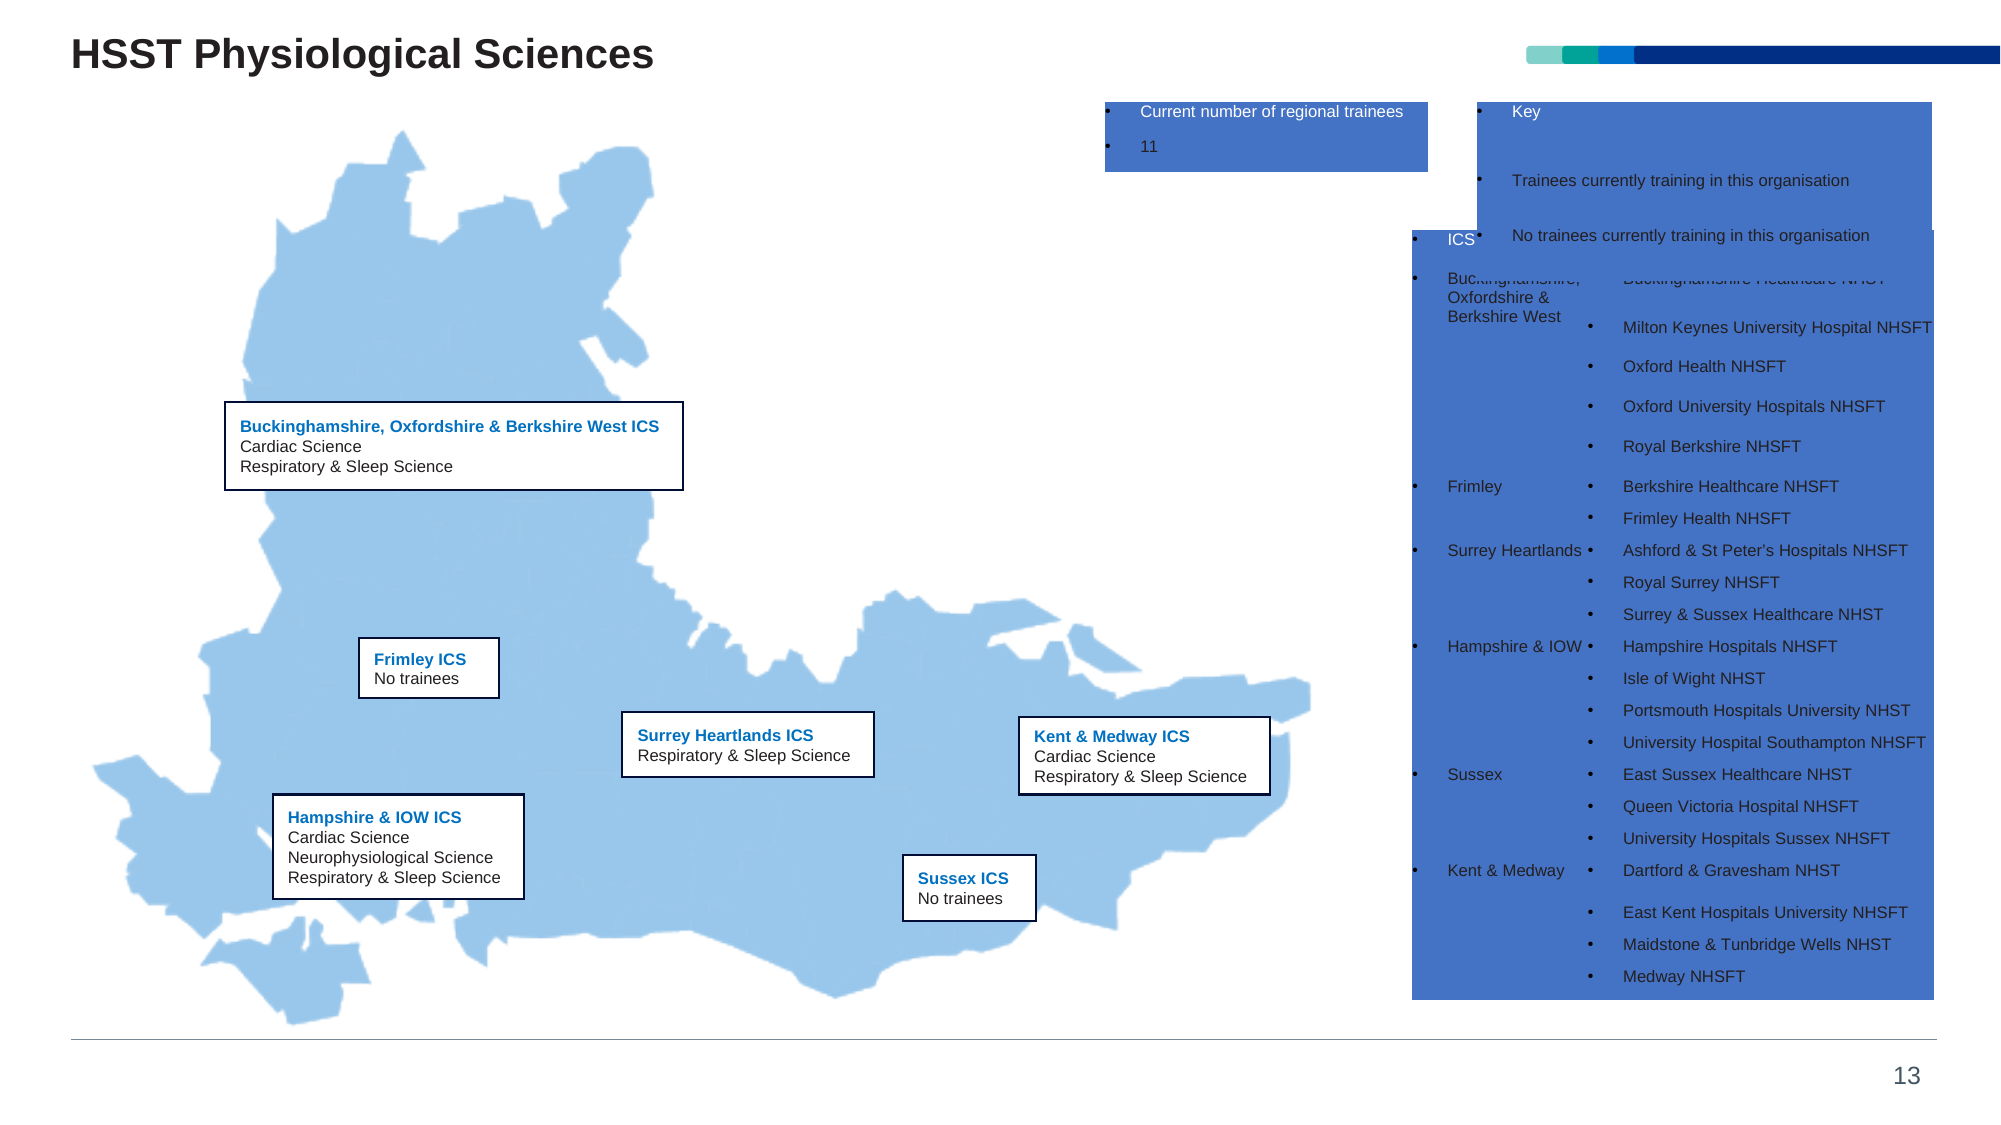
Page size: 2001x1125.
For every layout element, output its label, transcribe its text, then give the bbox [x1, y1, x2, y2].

text_box Buckinghamshire, Oxfordshire & Berkshire West ICS Cardiac Science Respiratory & Sleep Science [225, 402, 683, 490]
text_box Surrey Heartlands ICS Respiratory & Sleep Science [622, 712, 874, 777]
table_cell University Hospitals Sussex NHSFT [1588, 829, 1934, 861]
text_box Sussex ICS No trainees [903, 855, 1036, 921]
table_cell Dartford & Gravesham NHST [1588, 861, 1934, 903]
picture [67, 114, 1332, 1048]
text_box Hampshire & IOW ICS Cardiac Science Neurophysiological Science Respiratory & Sleep Science [273, 794, 524, 899]
table_cell Surrey & Sussex Healthcare NHST [1588, 605, 1934, 637]
table_cell Surrey Heartlands [1412, 541, 1588, 637]
table_cell Medway NHSFT [1588, 967, 1934, 1000]
table_cell Trainees currently training in this organisation [1477, 171, 1875, 226]
table_cell Frimley [1412, 477, 1588, 541]
table_cell Hampshire & IOW [1412, 637, 1588, 765]
table_cell University Hospital Southampton NHSFT [1588, 733, 1934, 765]
table_cell East Kent Hospitals University NHSFT [1588, 903, 1934, 935]
table_cell Royal Berkshire NHSFT [1588, 437, 1934, 477]
table_cell [1875, 226, 1932, 281]
text_box Kent & Medway ICS Cardiac Science Respiratory & Sleep Science [1019, 717, 1270, 795]
table_cell Oxford University Hospitals NHSFT [1588, 397, 1934, 437]
table_cell Ashford & St Peter’s Hospitals NHSFT [1588, 541, 1934, 573]
table_cell Berkshire Healthcare NHSFT [1588, 477, 1934, 509]
table_cell Buckinghamshire Healthcare NHST [1588, 270, 1934, 318]
table_cell No trainees currently training in this organisation [1477, 226, 1875, 281]
table_cell Oxford Health NHSFT [1588, 358, 1934, 397]
table_header ICS [1412, 230, 1477, 270]
table_header [1875, 102, 1932, 171]
table_cell Sussex [1412, 765, 1588, 861]
table_cell Kent & Medway [1412, 861, 1588, 1000]
text_box Frimley ICS No trainees [359, 638, 499, 698]
table_cell Portsmouth Hospitals University NHST [1588, 701, 1934, 733]
table_cell Buckinghamshire, Oxfordshire & Berkshire West [1412, 270, 1588, 477]
table_cell 11 [1105, 137, 1428, 172]
table_cell Royal Surrey NHSFT [1588, 573, 1934, 605]
table_cell Isle of Wight NHST [1588, 669, 1934, 701]
table_cell Milton Keynes University Hospital NHSFT [1588, 318, 1934, 358]
table_header Key [1477, 102, 1875, 171]
title HSST Physiological Sciences [70, 32, 1513, 79]
table_cell Queen Victoria Hospital NHSFT [1588, 797, 1934, 829]
table_cell [1875, 171, 1932, 226]
table_cell East Sussex Healthcare NHST [1588, 765, 1934, 797]
table_header Current number of regional trainees [1105, 102, 1428, 137]
table_cell Maidstone & Tunbridge Wells NHST [1588, 935, 1934, 967]
table_cell Hampshire Hospitals NHSFT [1588, 637, 1934, 669]
table_cell Frimley Health NHSFT [1588, 509, 1934, 541]
